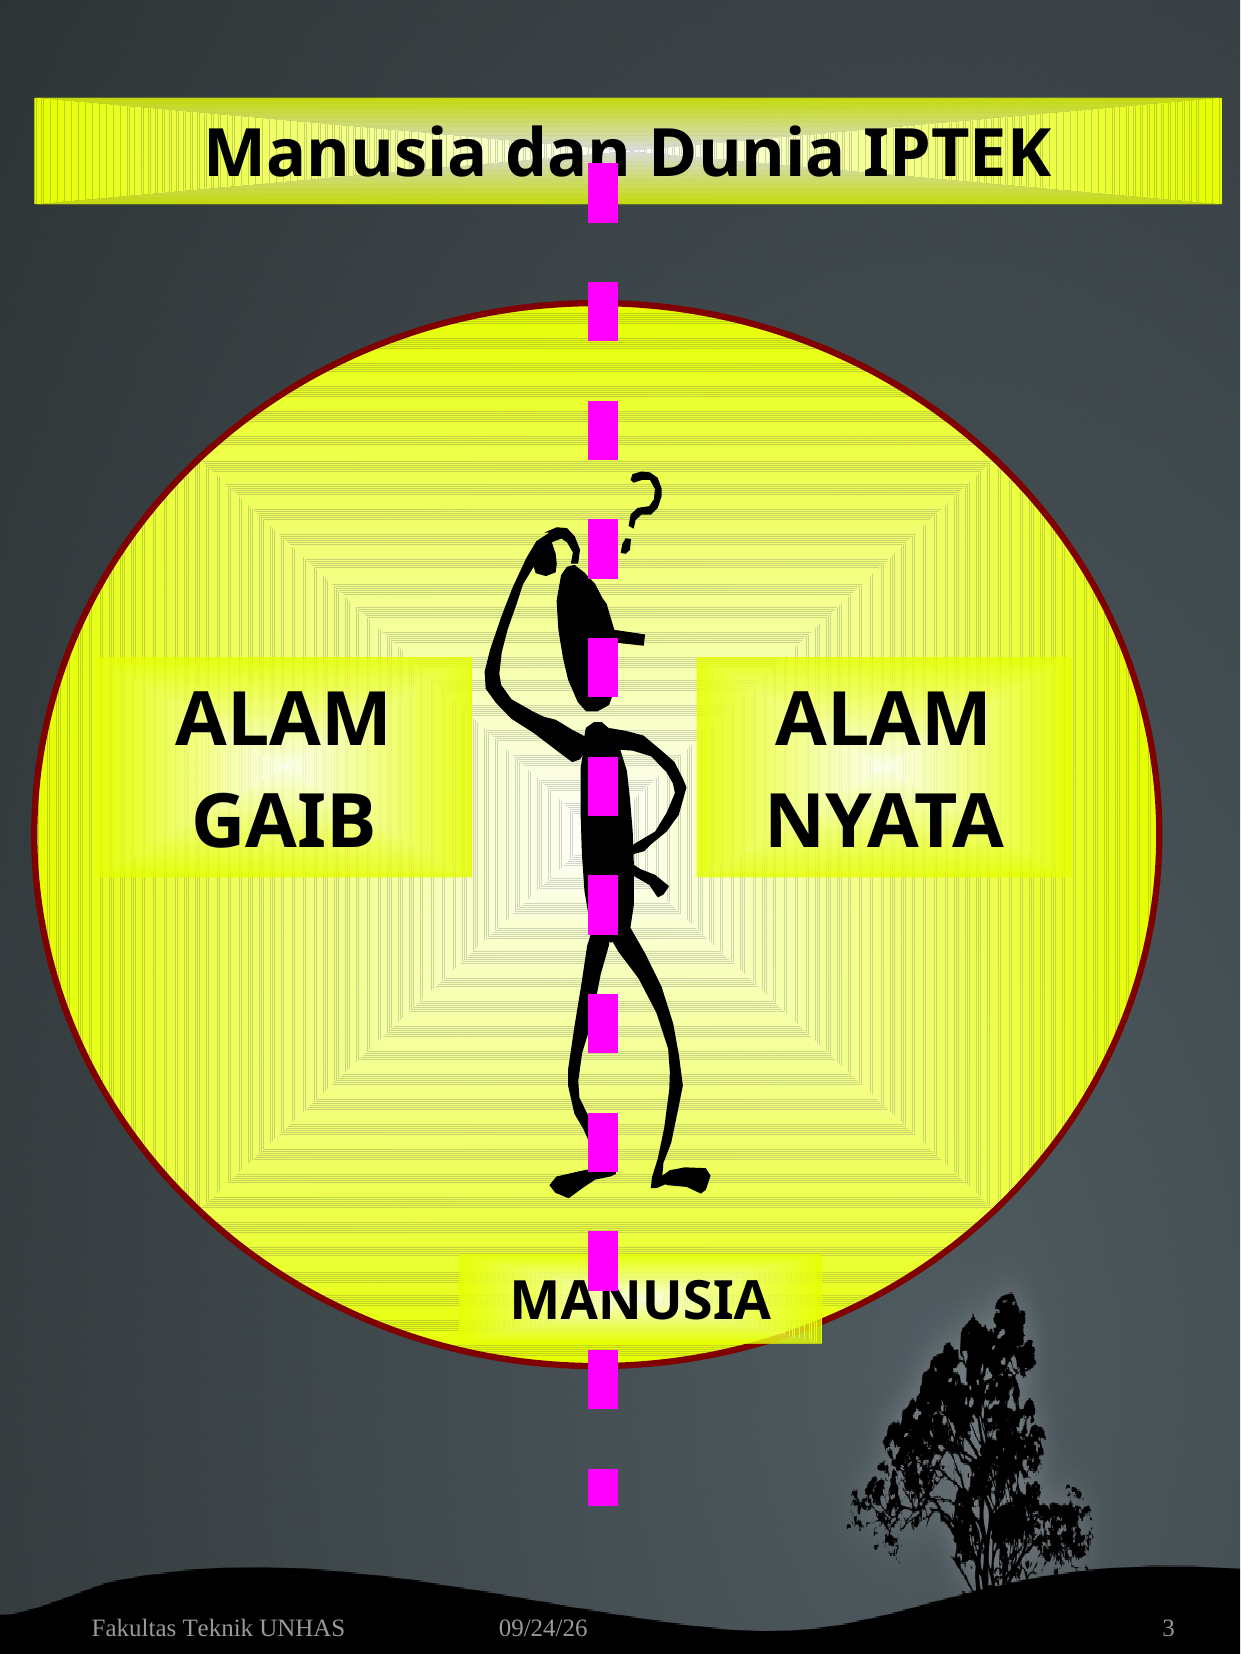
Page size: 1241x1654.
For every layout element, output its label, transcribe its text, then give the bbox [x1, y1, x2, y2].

picture [0, 0, 1241, 1654]
text_box ALAM GAIB [96, 657, 472, 878]
text_box MANUSIA [459, 1254, 822, 1344]
text_box ALAM NYATA [696, 657, 1072, 878]
text_box Manusia dan Dunia IPTEK [34, 97, 1222, 205]
text_box [34, 303, 1160, 1366]
